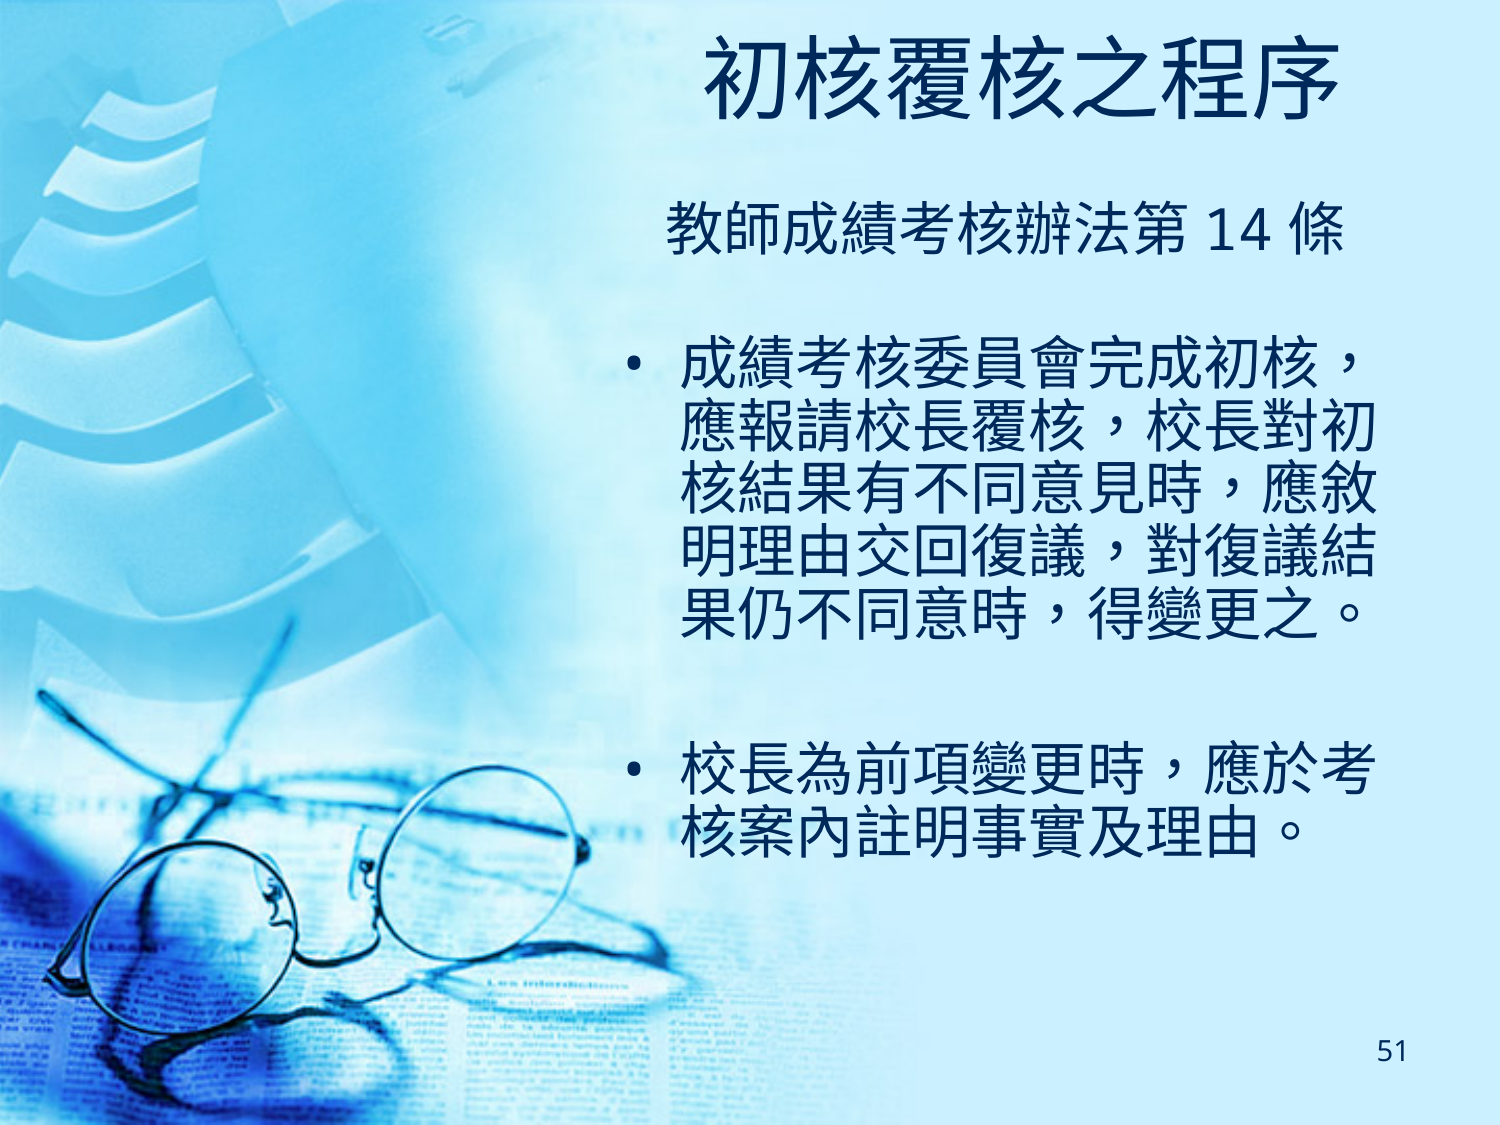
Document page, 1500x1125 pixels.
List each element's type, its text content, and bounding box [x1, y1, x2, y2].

title 初核覆核之程序 [631, 0, 1413, 152]
text_box 教師成績考核辦法第14條 [643, 148, 1388, 279]
picture [0, 0, 1500, 1125]
list 成績考核委員會完成初核，應報請校長覆核，校長對初核結果有不同意見時，應敘明理由交回復議，對復議結果仍不同意時，得變更之。 校長為前項變更時，應於考核案內註明事實及理由。 [608, 326, 1449, 894]
